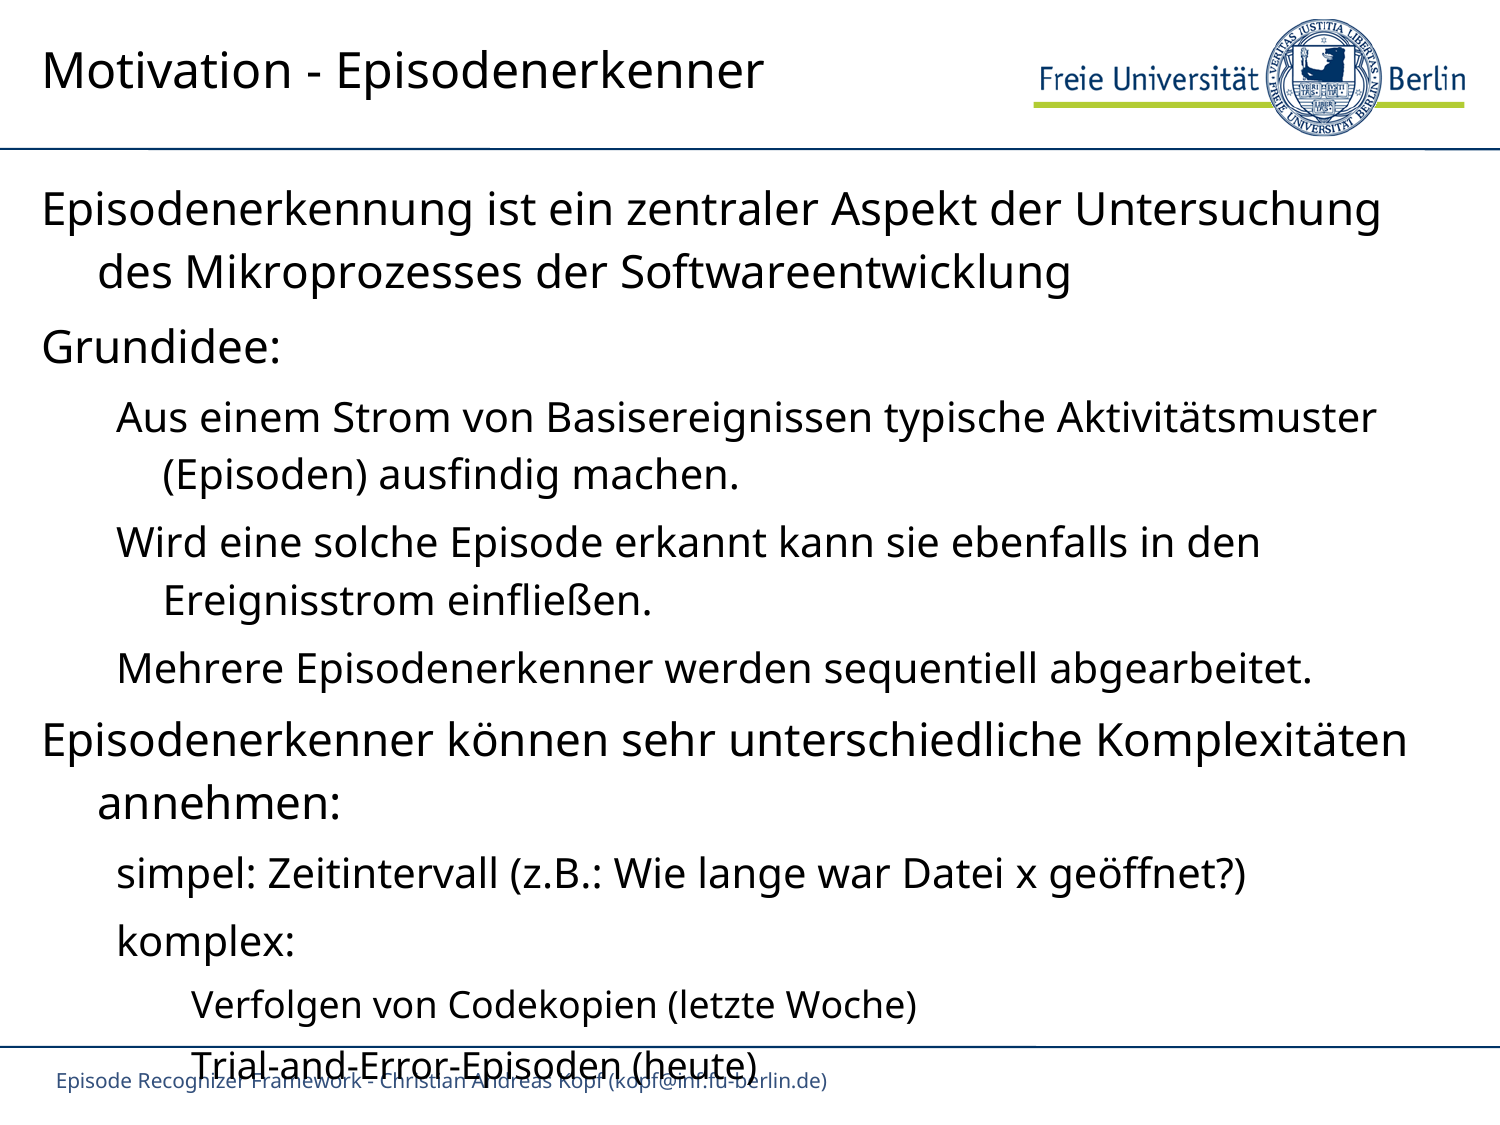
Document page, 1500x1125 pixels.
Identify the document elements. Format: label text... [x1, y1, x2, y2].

picture [1033, 19, 1470, 137]
list Episodenerkennung ist ein zentraler Aspekt der Untersuchung des Mikroprozesses der Softwareentwicklung Grundidee: Aus einem Strom von Basisereignissen typische Aktivitätsmuster (Episoden) ausfindig machen. Wird eine solche Episode erkannt kann sie ebenfalls in den Ereignisstrom einfließen. Mehrere Episodenerkenner werden sequentiell abgearbeitet. Episodenerkenner können sehr unterschiedliche Komplexitäten annehmen: simpel: Zeitintervall (z.B.: Wie lange war Datei x geöffnet?) komplex: Verfolgen von Codekopien (letzte Woche) Trial-and-Error-Episoden (heute) [41, 175, 1447, 1052]
title Motivation - Episodenerkenner [41, 0, 1016, 138]
